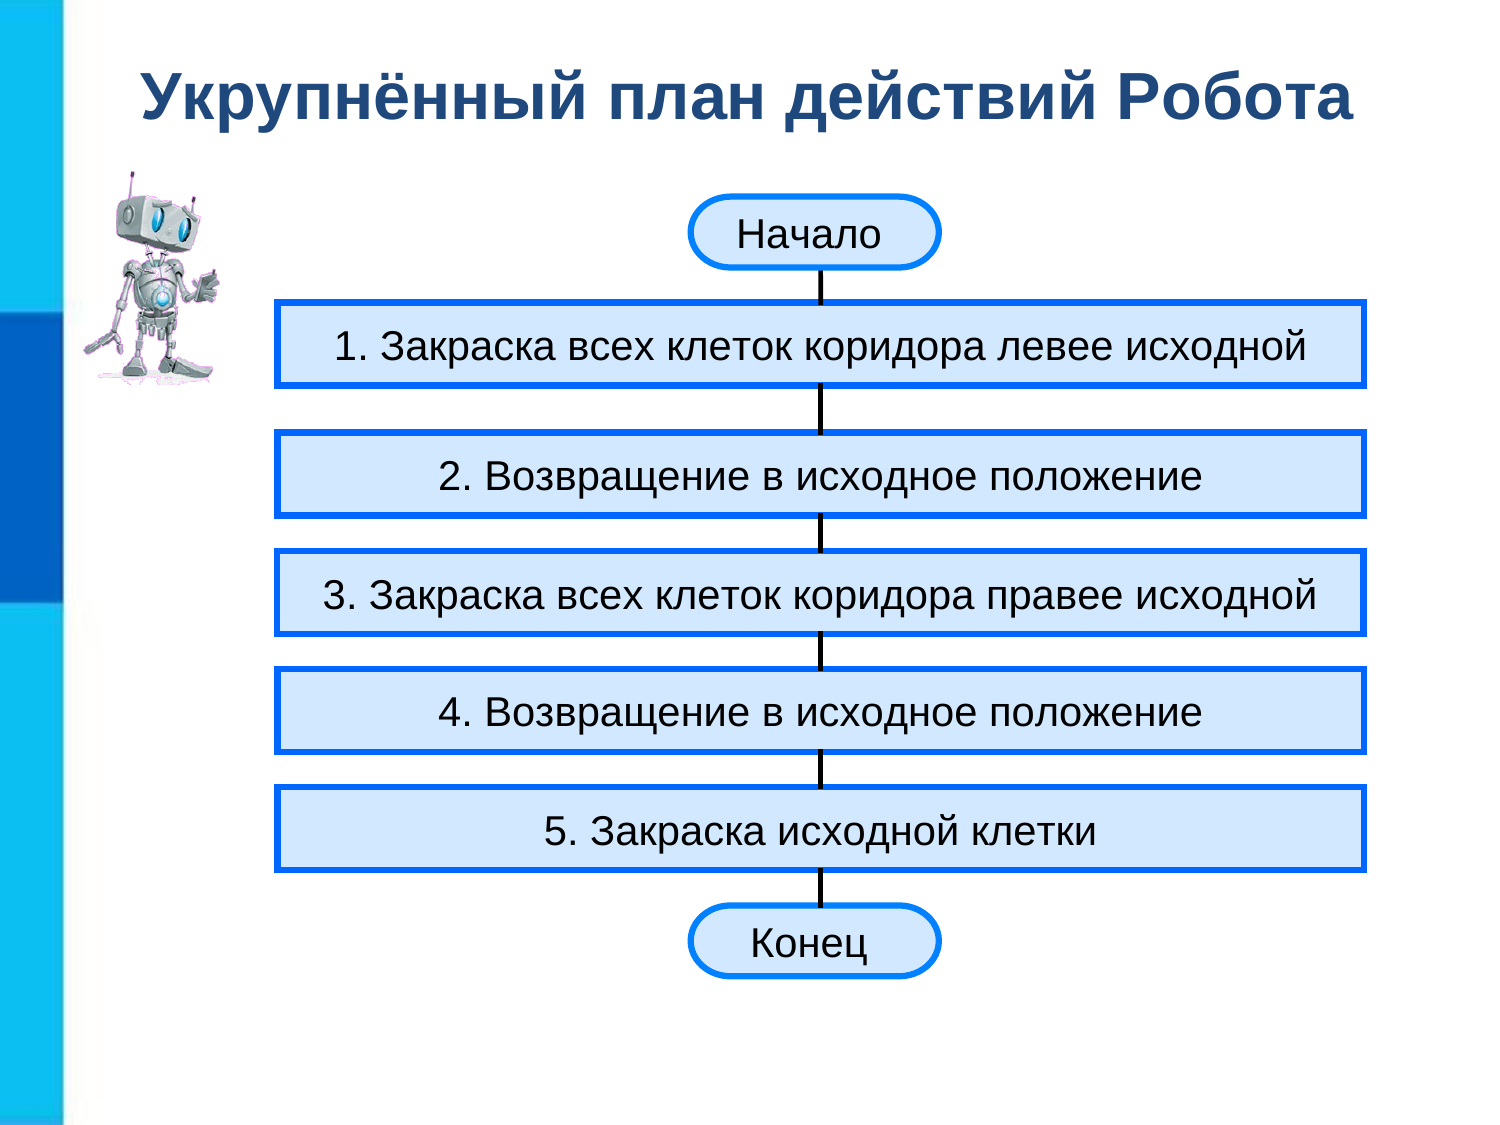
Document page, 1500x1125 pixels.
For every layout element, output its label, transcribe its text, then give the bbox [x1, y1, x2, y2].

picture [0, 0, 1500, 1125]
text_box 2. Возвращение в исходное положение [277, 432, 1364, 516]
text_box 4. Возвращение в исходное положение [277, 668, 1364, 752]
text_box 1. Закраска всех клеток коридора левее исходной [277, 302, 1364, 386]
text_box 3. Закраска всех клеток коридора правее исходной [277, 550, 1364, 635]
text_box Конец [690, 905, 939, 977]
text_box Начало [690, 196, 939, 268]
text_box Укрупнённый план действий Робота [88, 30, 1425, 173]
text_box 5. Закраска исходной клетки [277, 786, 1364, 871]
